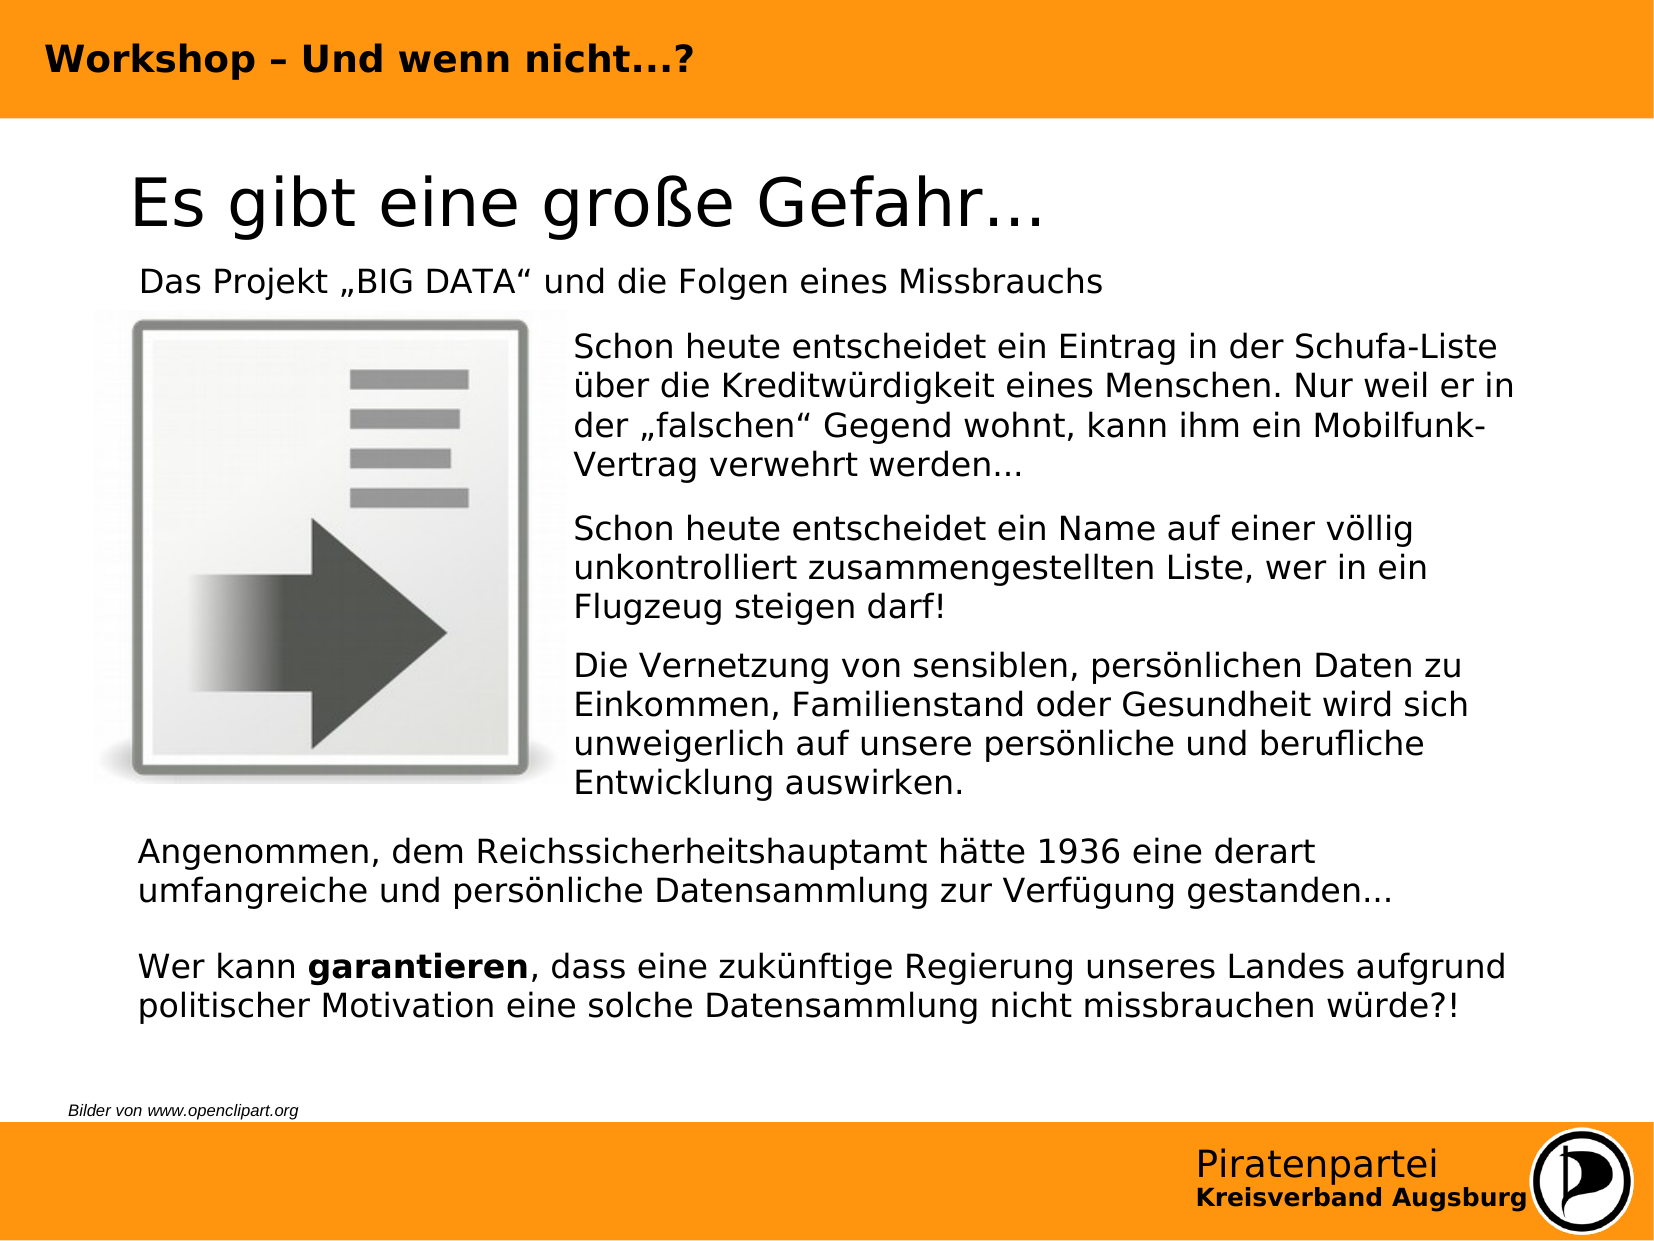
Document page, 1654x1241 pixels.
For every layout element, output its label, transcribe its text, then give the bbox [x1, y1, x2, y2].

text_box Bilder von www.openclipart.org [53, 1092, 842, 1127]
text_box Schon heute entscheidet ein Name auf einer völlig unkontrolliert zusammengestellten Liste, wer in ein Flugzeug steigen darf! [558, 501, 1533, 638]
text_box Workshop – Und wenn nicht...? [29, 29, 1329, 88]
text_box Angenommen, dem Reichssicherheitshauptamt hätte 1936 eine derart umfangreiche und persönliche Datensammlung zur Verfügung gestanden... [123, 823, 1557, 924]
text_box Das Projekt „BIG DATA“ und die Folgen eines Missbrauchs [123, 253, 1532, 312]
text_box Wer kann garantieren, dass eine zukünftige Regierung unseres Landes aufgrund politischer Motivation eine solche Datensammlung nicht missbrauchen würde?! [123, 939, 1557, 1040]
text_box Es gibt eine große Gefahr... [115, 155, 1560, 248]
text_box Schon heute entscheidet ein Eintrag in der Schufa-Liste über die Kreditwürdigkeit eines Menschen. Nur weil er in der „falschen“ Gegend wohnt, kann ihm ein Mobilfunk-Vertrag verwehrt werden... [567, 319, 1533, 501]
text_box Die Vernetzung von sensiblen, persönlichen Daten zu Einkommen, Familienstand oder Gesundheit wird sich unweigerlich auf unsere persönliche und berufliche Entwicklung auswirken. [558, 638, 1533, 821]
picture [1529, 1127, 1634, 1235]
picture [93, 310, 567, 784]
